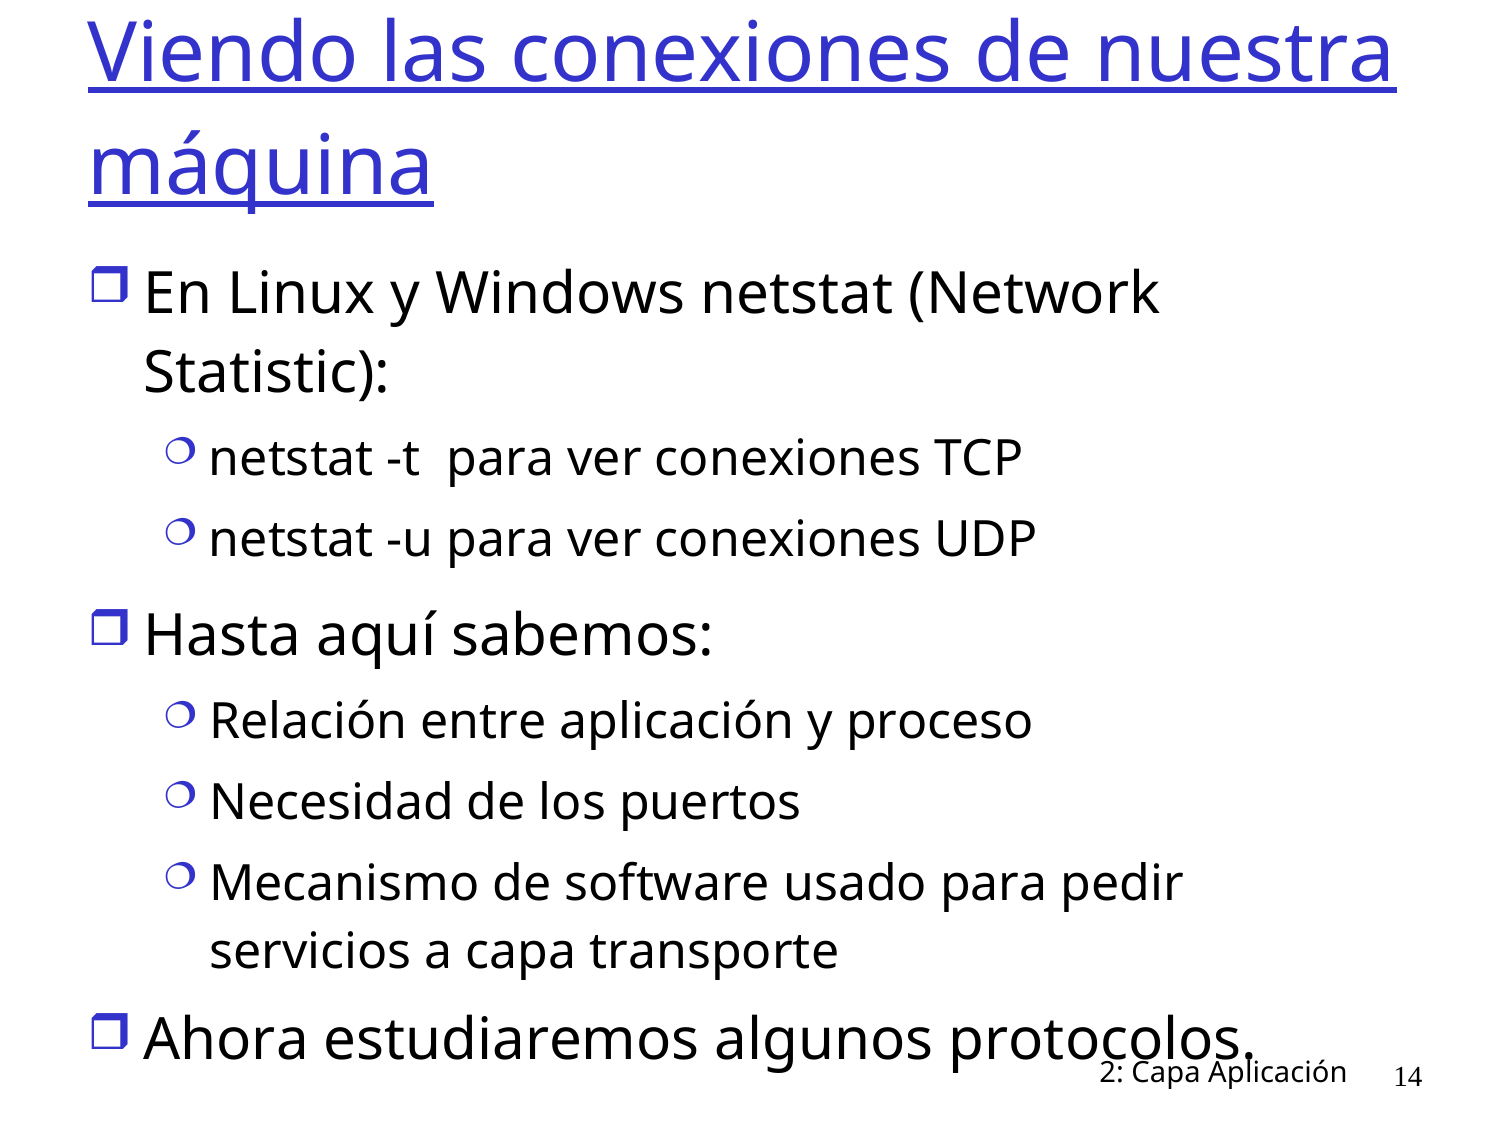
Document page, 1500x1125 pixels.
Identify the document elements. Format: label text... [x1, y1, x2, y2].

title Viendo las conexiones de nuestra máquina [87, 8, 1463, 203]
list Hasta aquí sabemos: Relación entre aplicación y proceso Necesidad de los puertos Mecanismo de software usado para pedir servicios a capa transporte Ahora estudiaremos algunos protocolos. [87, 593, 1351, 1016]
list En Linux y Windows netstat (Network Statistic): netstat -t para ver conexiones TCP netstat -u para ver conexiones UDP [87, 250, 1351, 589]
